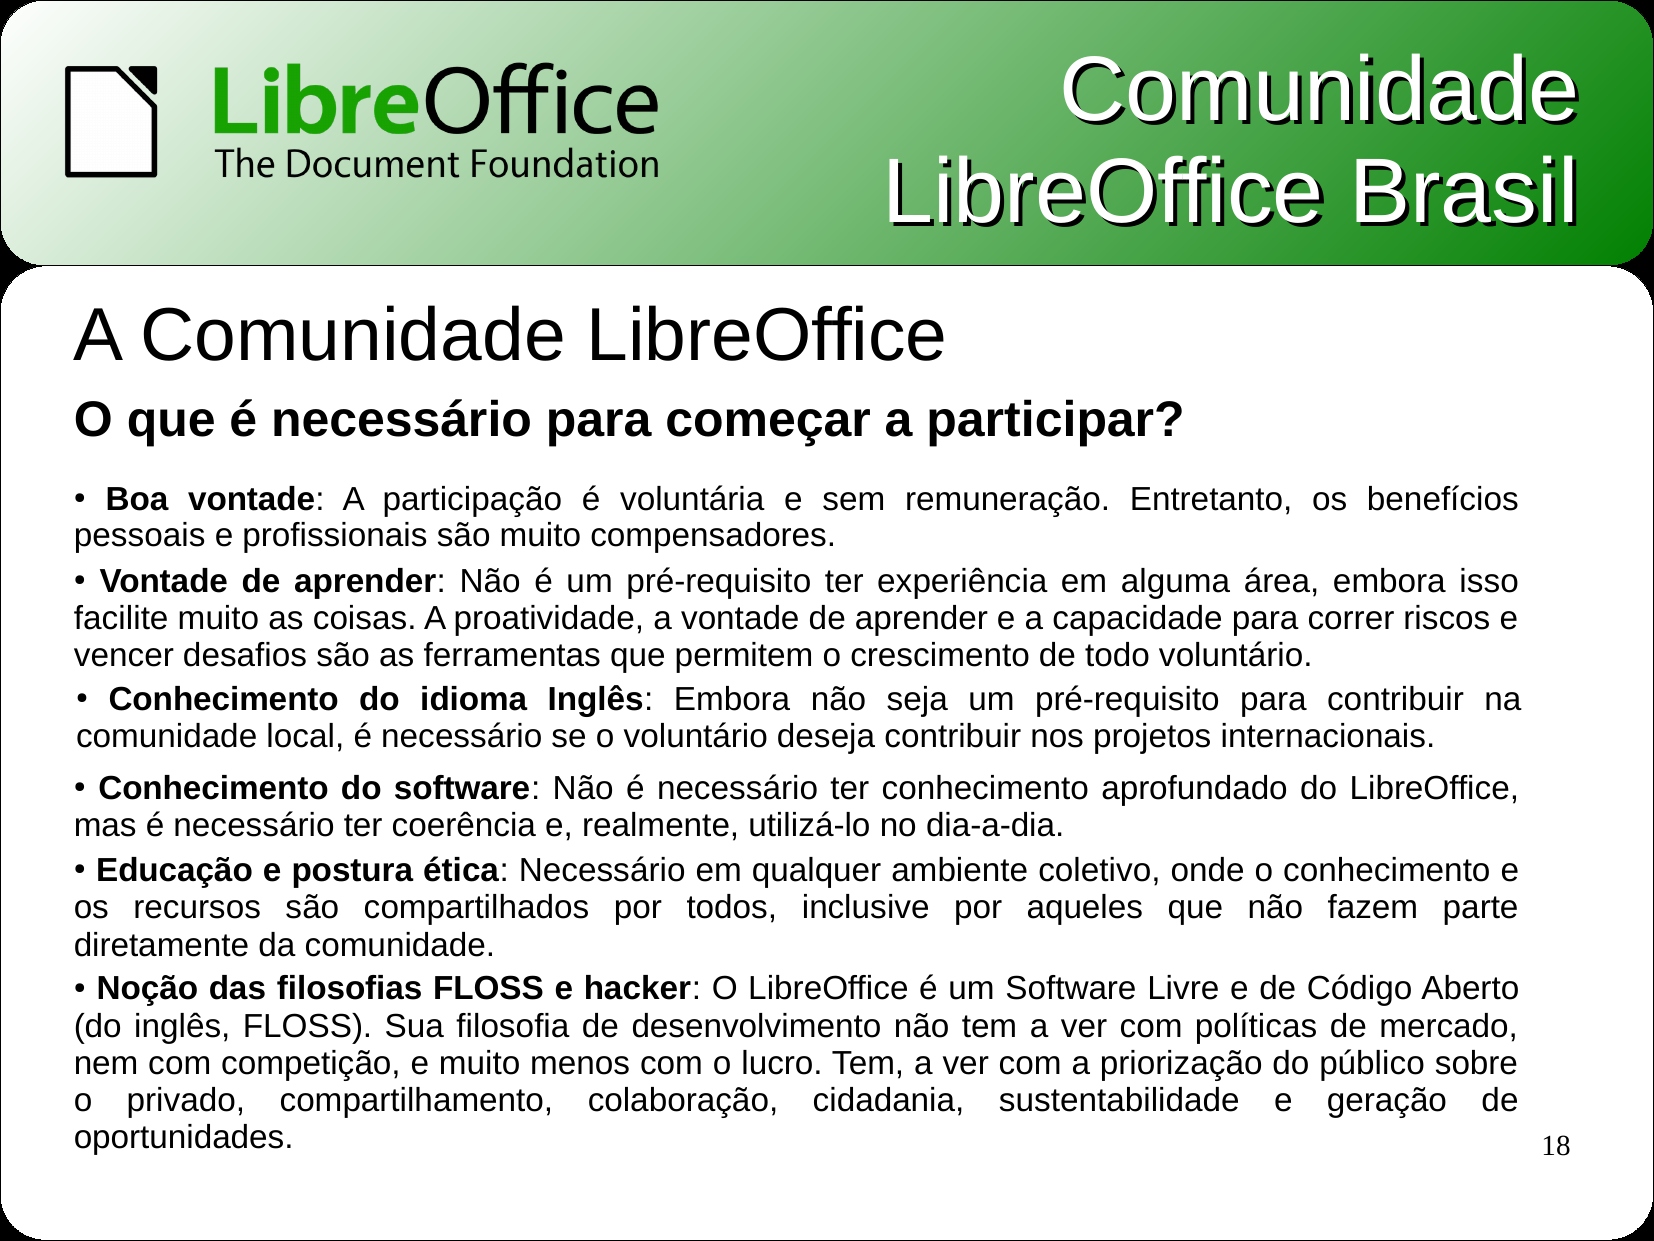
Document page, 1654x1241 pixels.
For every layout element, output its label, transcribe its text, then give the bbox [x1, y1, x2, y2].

text_box Conhecimento do software: Não é necessário ter conhecimento aprofundado do LibreOffice, mas é necessário ter coerência e, realmente, utilizá-lo no dia-a-dia. [59, 761, 1536, 844]
text_box Boa vontade: A participação é voluntária e sem remuneração. Entretanto, os benefícios pessoais e profissionais são muito compensadores. [59, 472, 1536, 562]
text_box A Comunidade LibreOffice [59, 285, 1625, 385]
text_box Comunidade LibreOffice Brasil [856, 29, 1595, 250]
text_box Vontade de aprender: Não é um pré-requisito ter experiência em alguma área, embora isso facilite muito as coisas. A proatividade, a vontade de aprender e a capacidade para correr riscos e vencer desafios são as ferramentas que permitem o crescimento de todo voluntário. [59, 562, 1536, 682]
text_box O que é necessário para começar a participar? [59, 385, 1566, 473]
picture [29, 36, 702, 207]
text_box Educação e postura ética: Necessário em qualquer ambiente coletivo, onde o conhecimento e os recursos são compartilhados por todos, inclusive por aqueles que não fazem parte diretamente da comunidade. [59, 844, 1536, 962]
text_box Noção das filosofias FLOSS e hacker: O LibreOffice é um Software Livre e de Código Aberto (do inglês, FLOSS). Sua filosofia de desenvolvimento não tem a ver com políticas de mercado, nem com competição, e muito menos com o lucro. Tem, a ver com a priorização do público sobre o privado, compartilhamento, colaboração, cidadania, sustentabilidade e geração de oportunidades. [59, 962, 1536, 1163]
text_box Conhecimento do idioma Inglês: Embora não seja um pré-requisito para contribuir na comunidade local, é necessário se o voluntário deseja contribuir nos projetos internacionais. [61, 673, 1538, 763]
